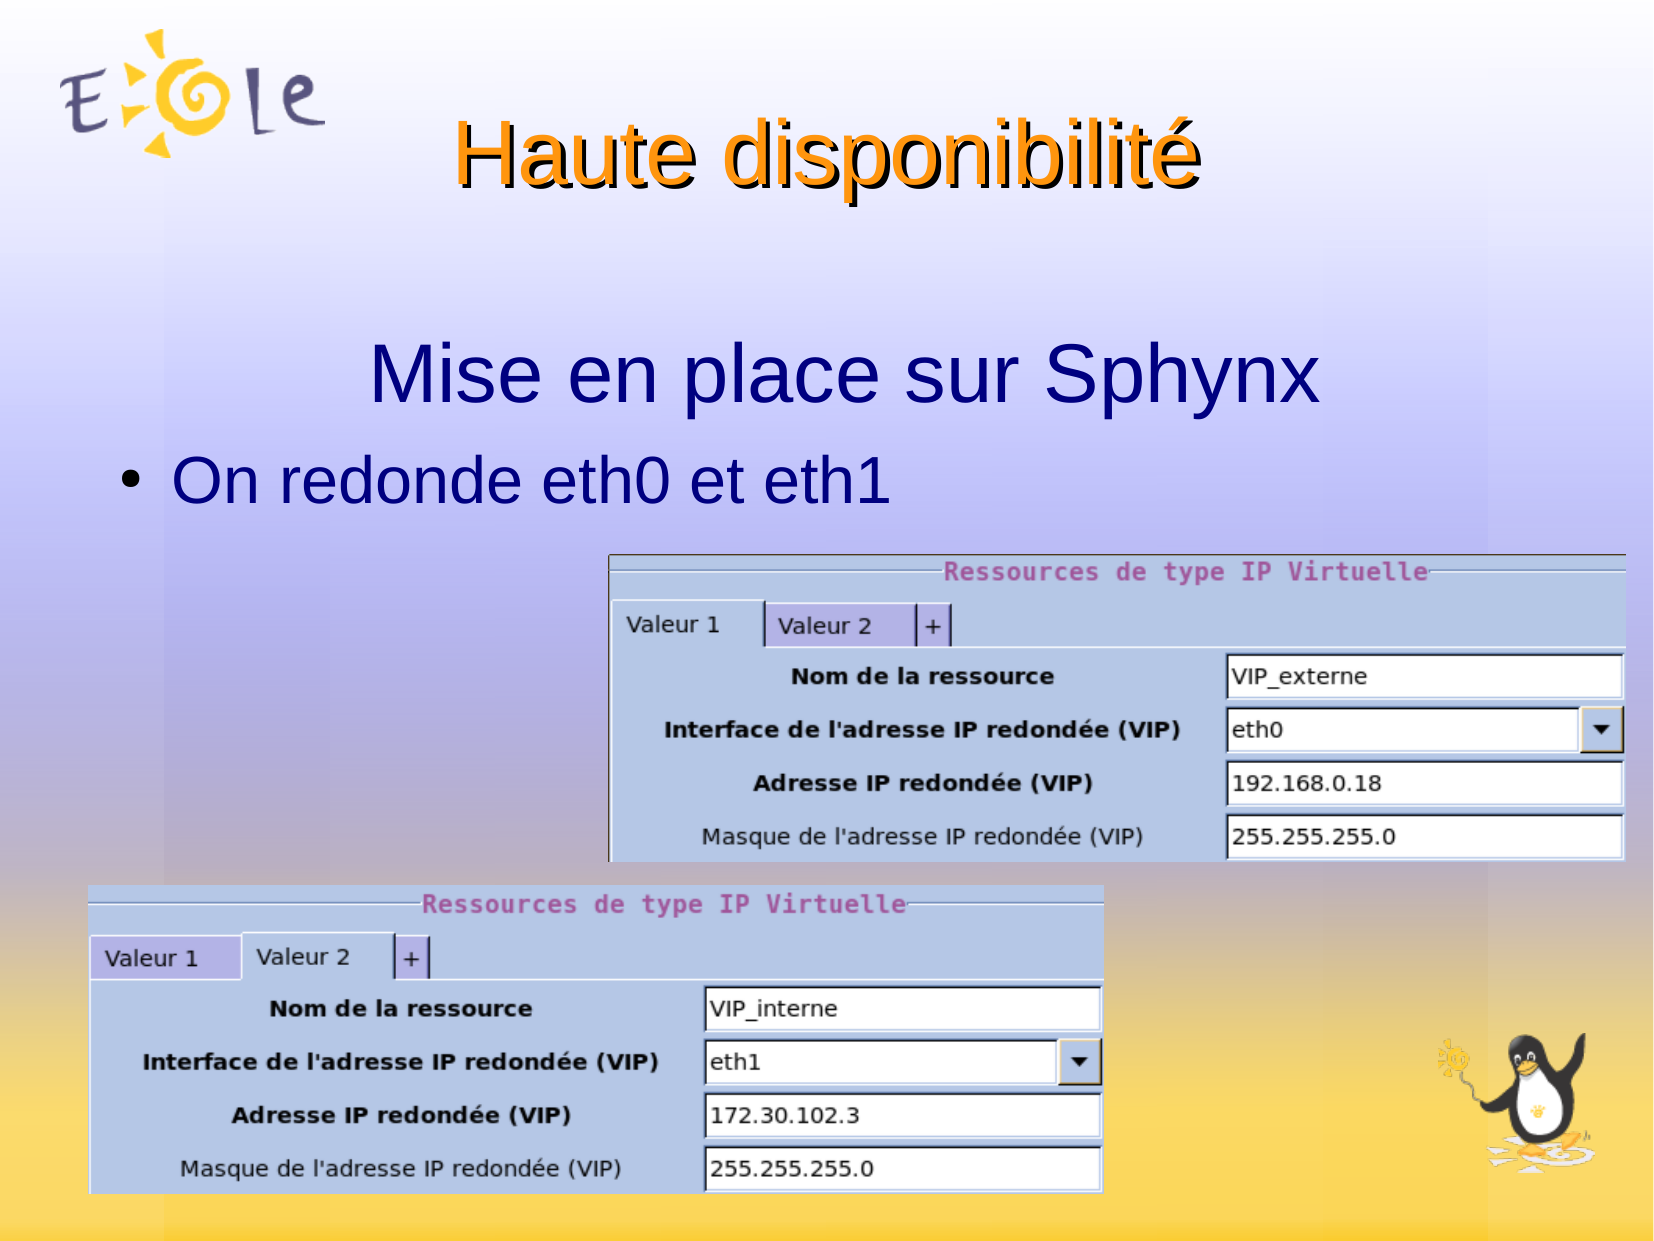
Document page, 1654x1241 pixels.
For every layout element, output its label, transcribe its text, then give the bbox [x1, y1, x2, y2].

picture [0, 0, 1654, 1241]
list Mise en place sur Sphynx On redonde eth0 et eth1 [101, 326, 1590, 540]
title Haute disponibilité [82, 49, 1571, 257]
